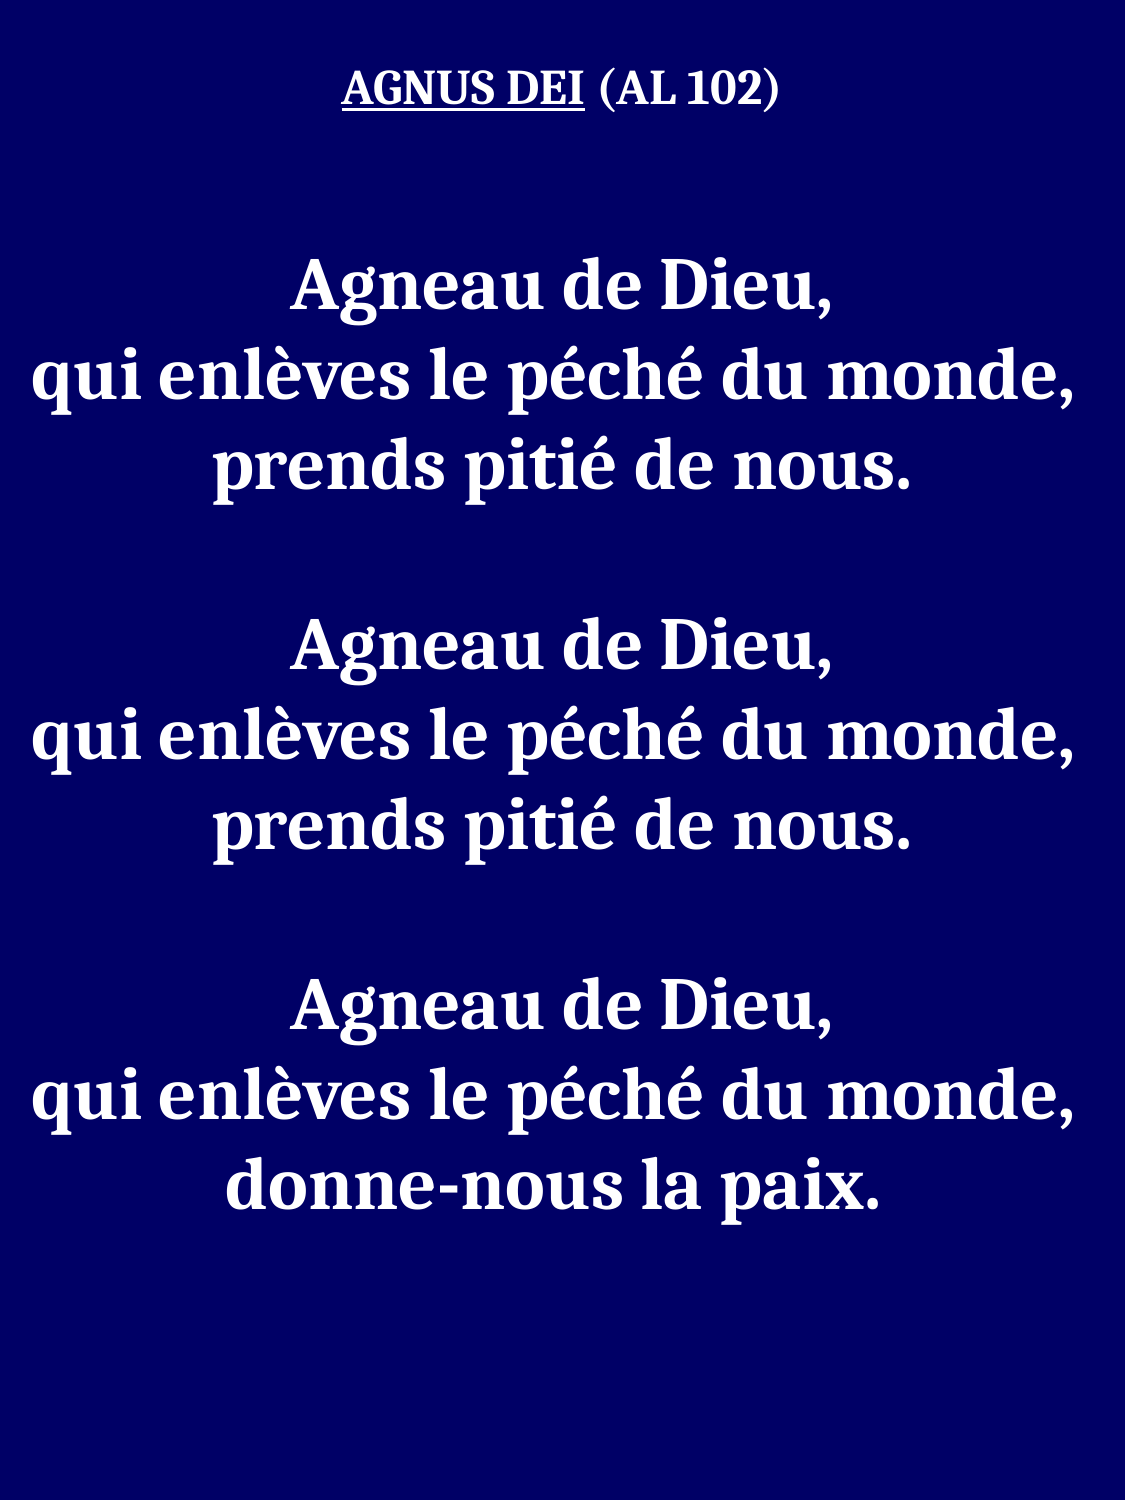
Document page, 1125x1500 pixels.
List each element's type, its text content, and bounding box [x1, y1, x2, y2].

text_box AGNUS DEI (AL 102) Agneau de Dieu, qui enlèves le péché du monde, prends pitié de nous. Agneau de Dieu, qui enlèves le péché du monde, prends pitié de nous. Agneau de Dieu, qui enlèves le péché du monde, donne-nous la paix. [0, 47, 1125, 1341]
